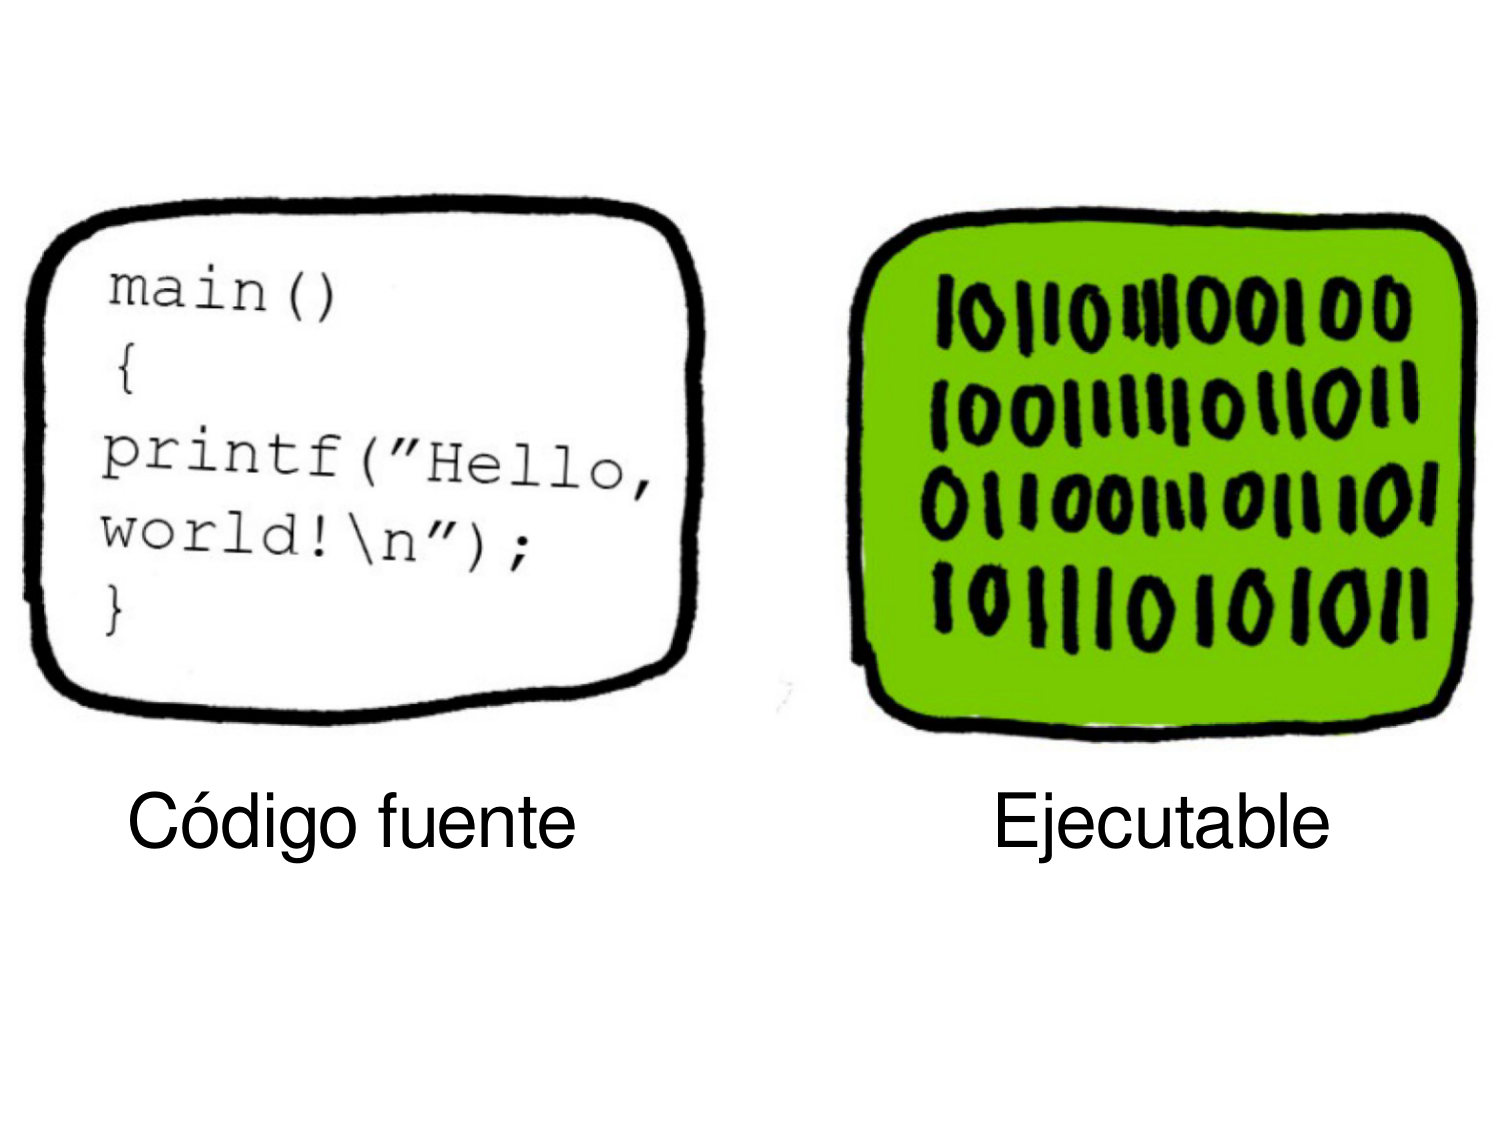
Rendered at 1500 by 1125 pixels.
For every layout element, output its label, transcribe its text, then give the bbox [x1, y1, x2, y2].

picture [0, 183, 1500, 765]
text_box Código fuente [60, 771, 646, 894]
text_box Ejecutable [870, 771, 1456, 894]
